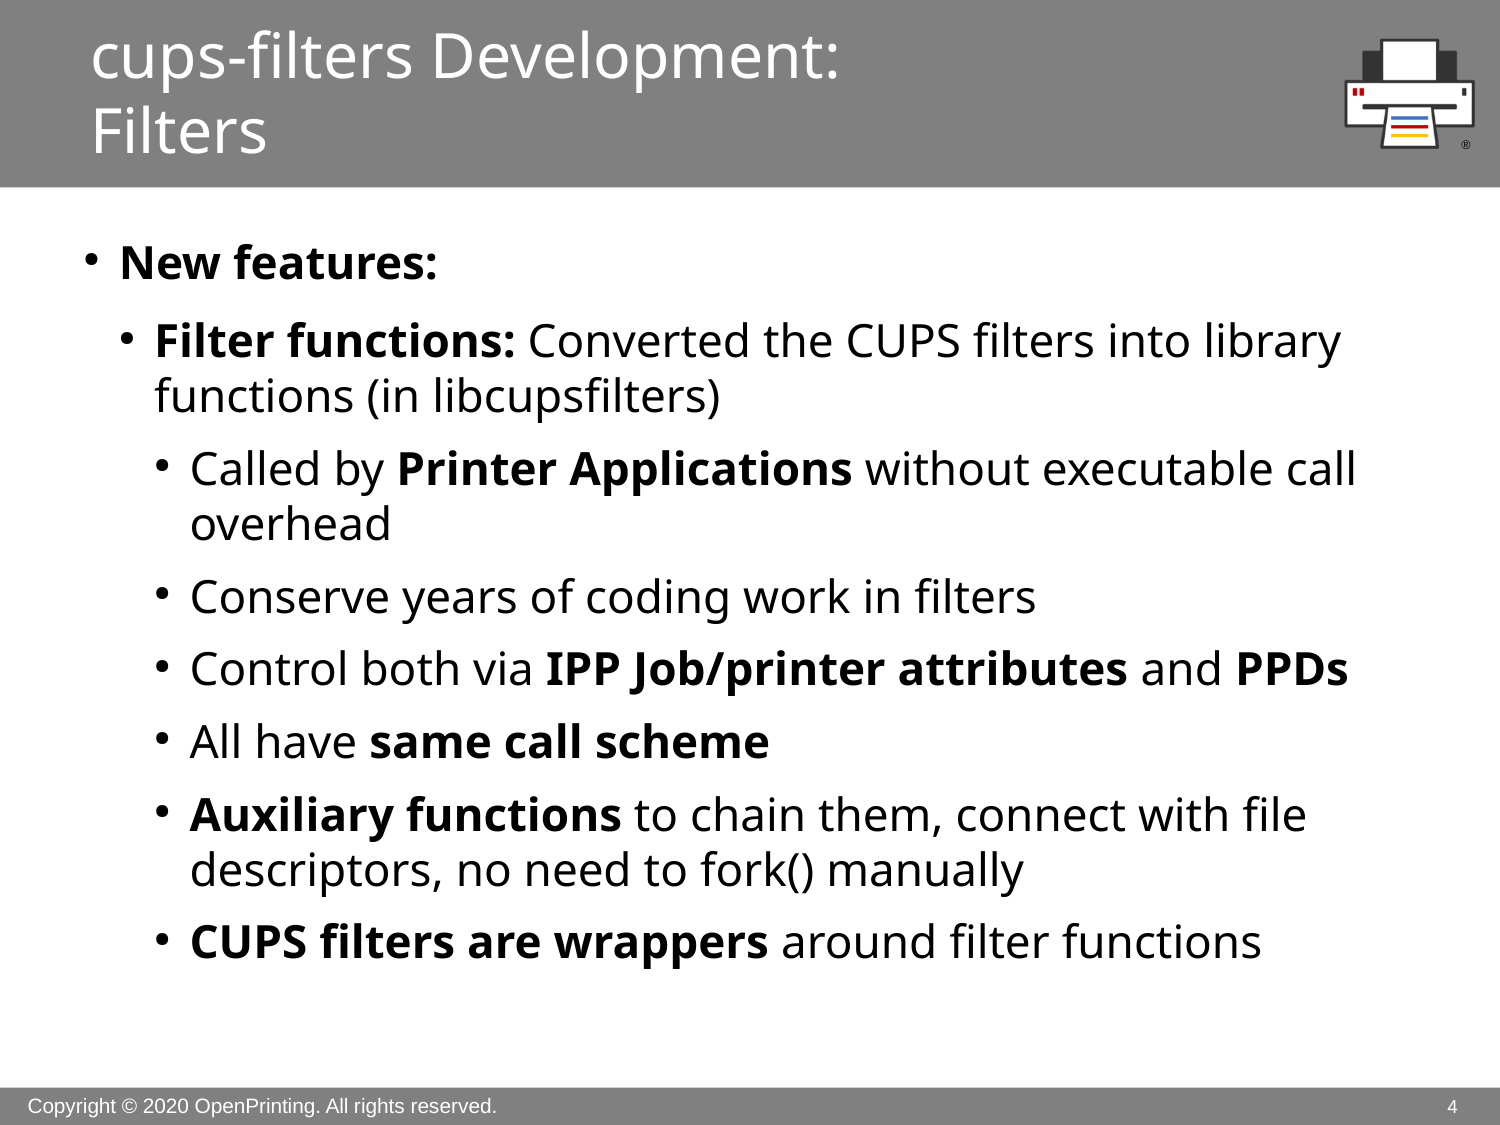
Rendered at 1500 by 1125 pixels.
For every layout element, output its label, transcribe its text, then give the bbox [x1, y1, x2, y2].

title cups-filters Development: Filters [75, 7, 1317, 175]
list New features: Filter functions: Converted the CUPS filters into library functions (in libcupsfilters) Called by Printer Applications without executable call overhead Conserve years of coding work in filters Control both via IPP Job/printer attributes and PPDs All have same call scheme Auxiliary functions to chain them, connect with file descriptors, no need to fork() manually CUPS filters are wrappers around filter functions [75, 224, 1425, 1067]
slide_number <number> [1405, 1087, 1500, 1125]
picture [1339, 33, 1480, 154]
